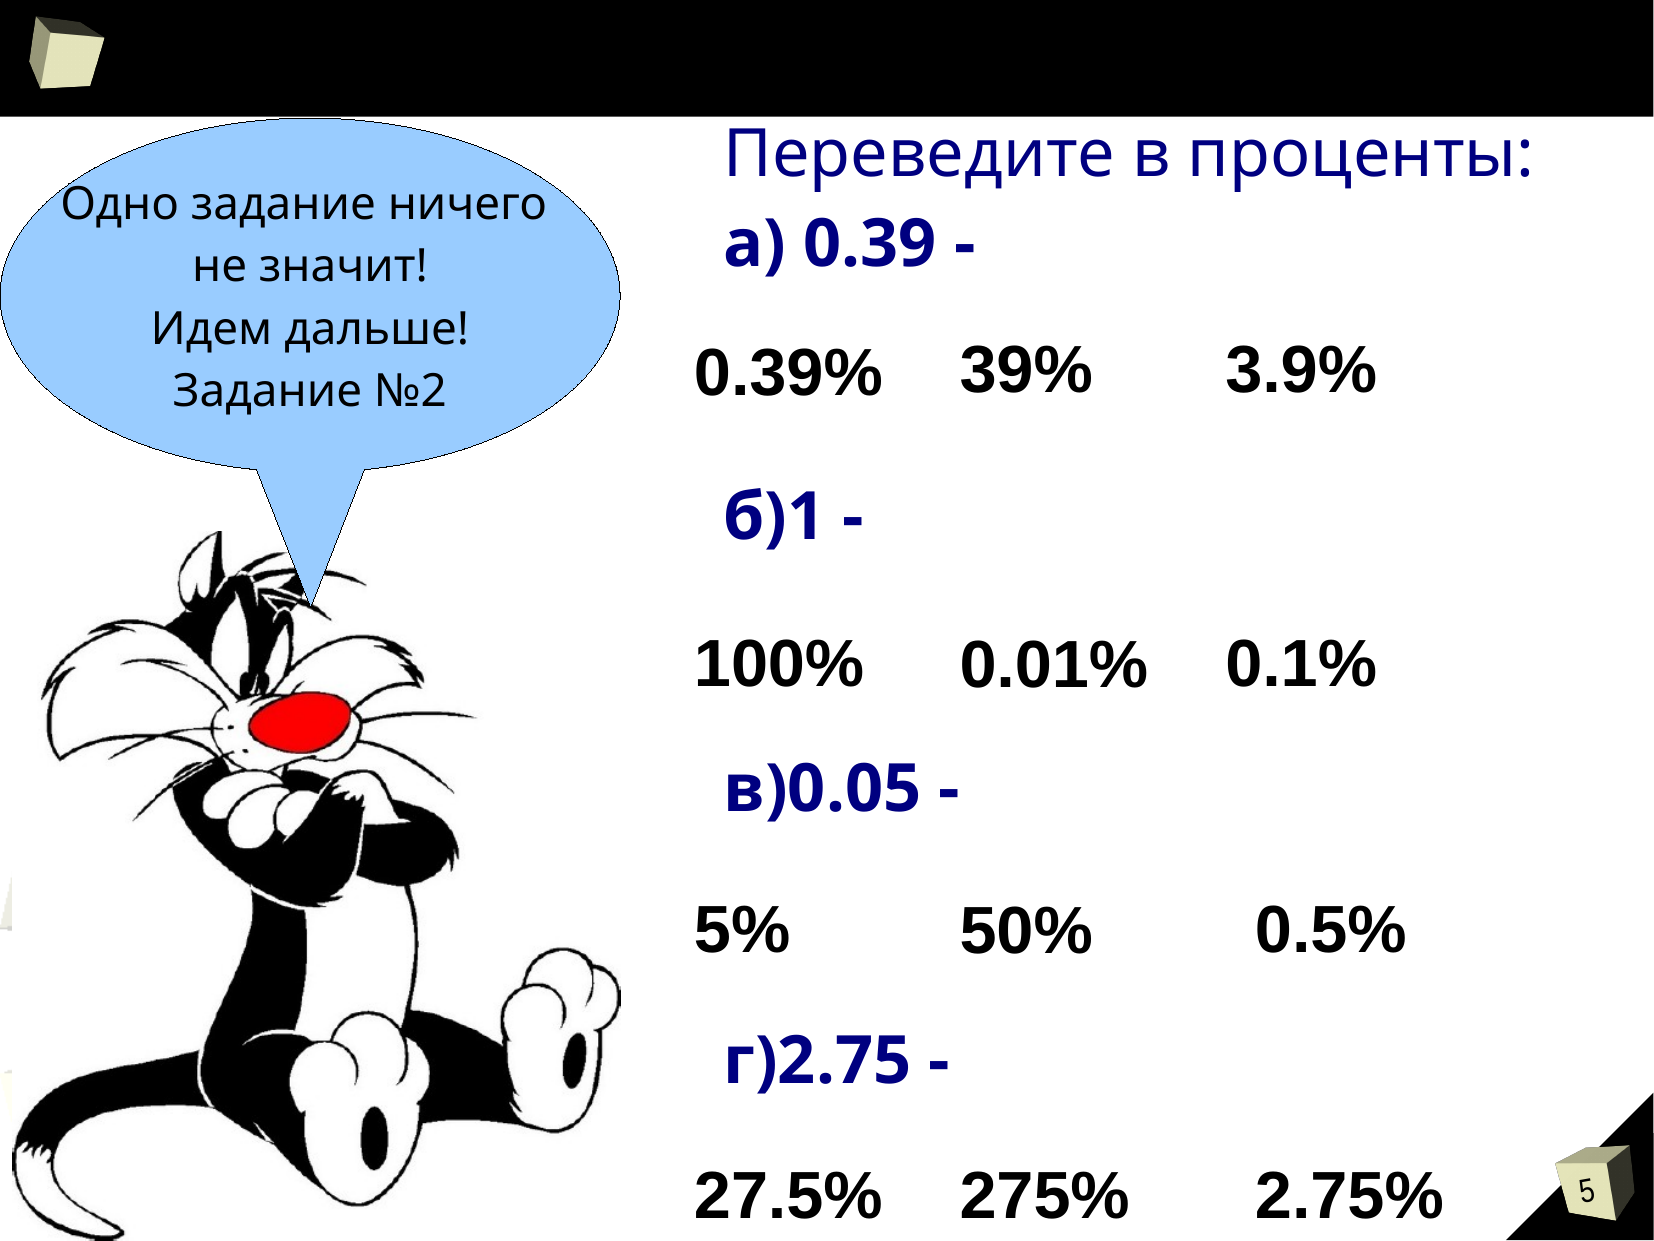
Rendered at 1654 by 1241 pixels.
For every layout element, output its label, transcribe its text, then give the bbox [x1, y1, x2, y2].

text_box 3.9% [1210, 324, 1447, 415]
text_box 5% [679, 884, 916, 975]
text_box Одно задание ничего не значит! Идем дальше! Задание №2 [0, 118, 621, 608]
picture [0, 531, 621, 1241]
text_box [1240, 1151, 1447, 1241]
text_box [679, 324, 886, 414]
text_box 50% [944, 885, 1182, 976]
text_box [679, 885, 886, 975]
text_box [1181, 620, 1388, 709]
text_box [1240, 885, 1447, 975]
text_box [944, 620, 1152, 709]
text_box 100% [679, 619, 916, 709]
text_box [944, 1151, 1152, 1241]
text_box [915, 324, 1123, 414]
text_box [679, 1151, 886, 1241]
text_box 275% [944, 1150, 1182, 1241]
text_box 0.39% [679, 327, 916, 417]
text_box [1181, 324, 1388, 414]
text_box Переведите в проценты: a) 0.39 - б)1 - в)0.05 - г)2.75 - [708, 97, 1565, 1152]
text_box [944, 885, 1152, 975]
text_box 2.75% [1240, 1150, 1477, 1241]
text_box 0.01% [944, 620, 1211, 710]
text_box 39% [944, 324, 1182, 415]
text_box 0.1% [1210, 619, 1447, 709]
text_box 27.5% [679, 1150, 916, 1241]
text_box [679, 620, 886, 709]
text_box 0.5% [1240, 884, 1477, 975]
